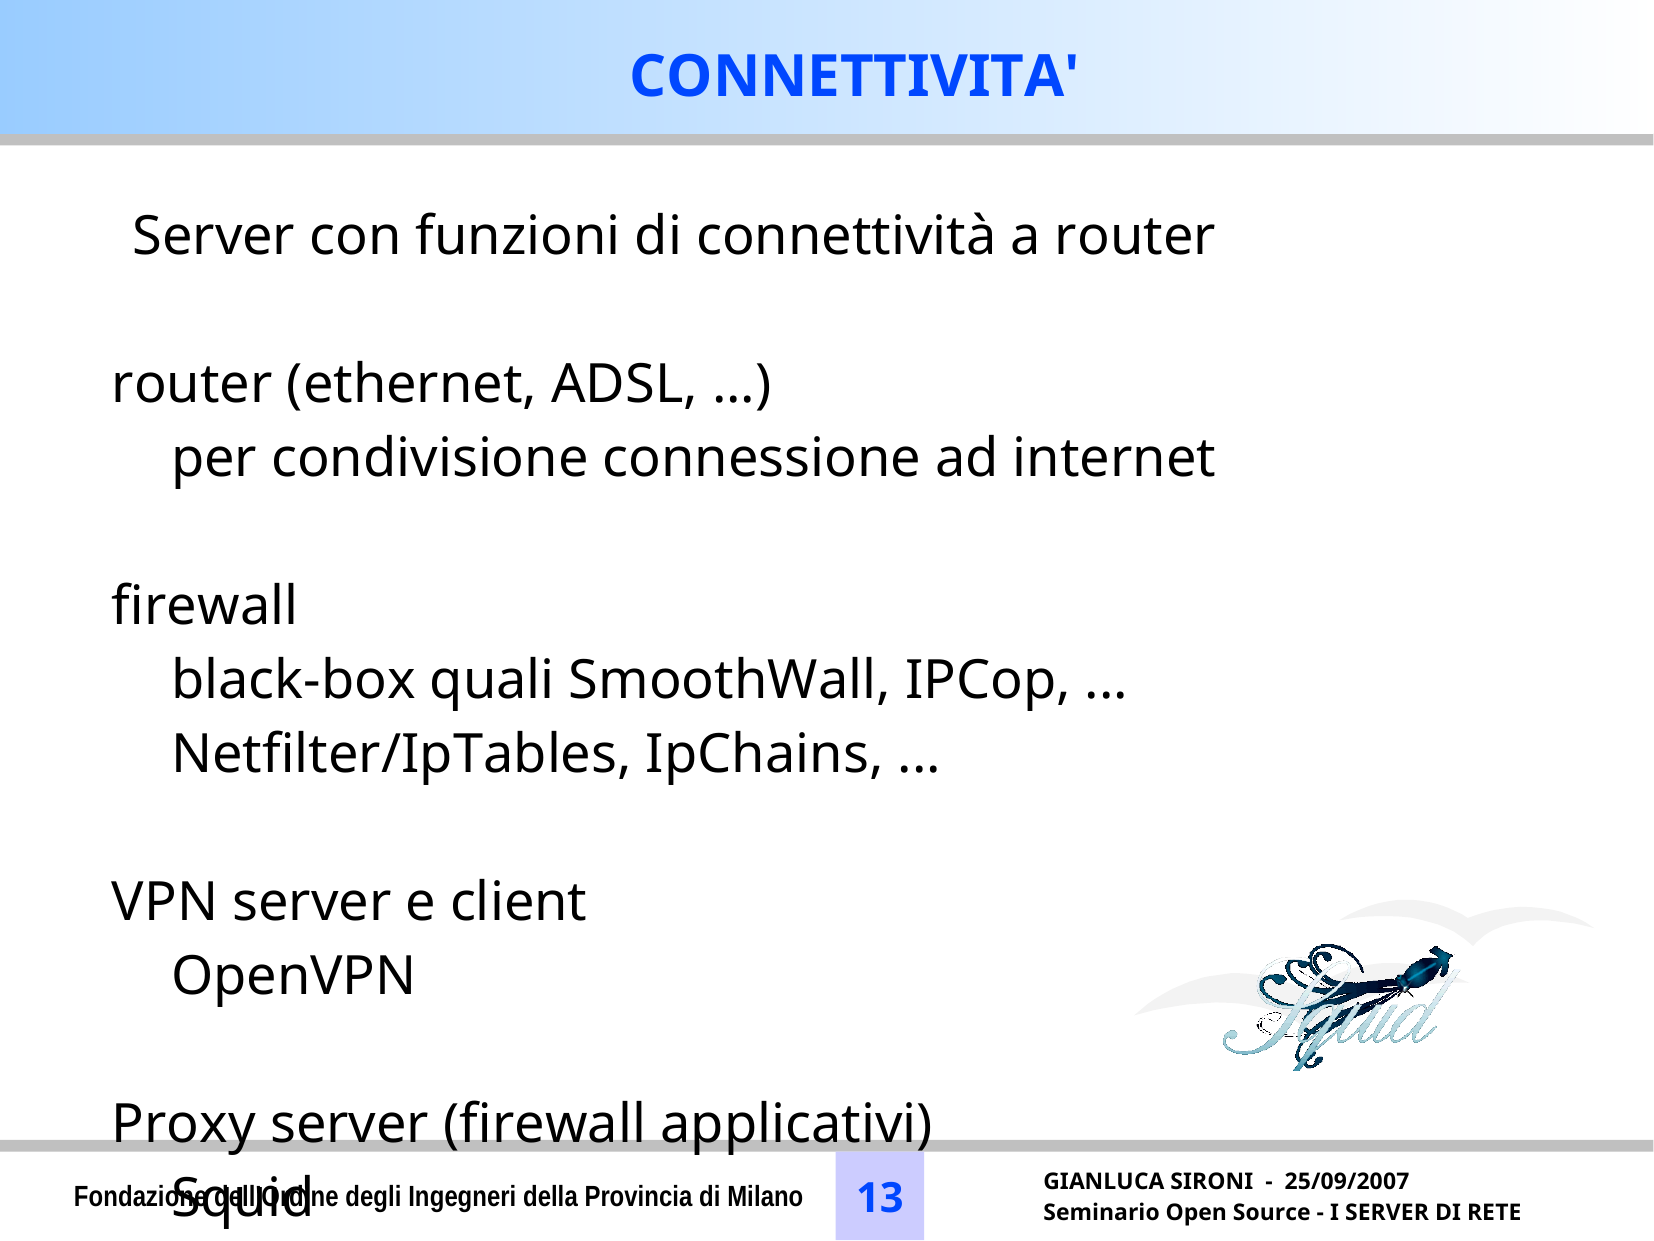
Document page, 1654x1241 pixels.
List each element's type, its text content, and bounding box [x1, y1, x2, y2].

title CONNETTIVITA' [85, 0, 1654, 148]
picture [1203, 928, 1476, 1086]
list Server con funzioni di connettività a router router (ethernet, ADSL, ...) per condivisione connessione ad internet firewall black-box quali SmoothWall, IPCop, ... Netfilter/IpTables, IpChains, ... VPN server e client OpenVPN Proxy server (firewall applicativi) Squid [111, 196, 1654, 1123]
